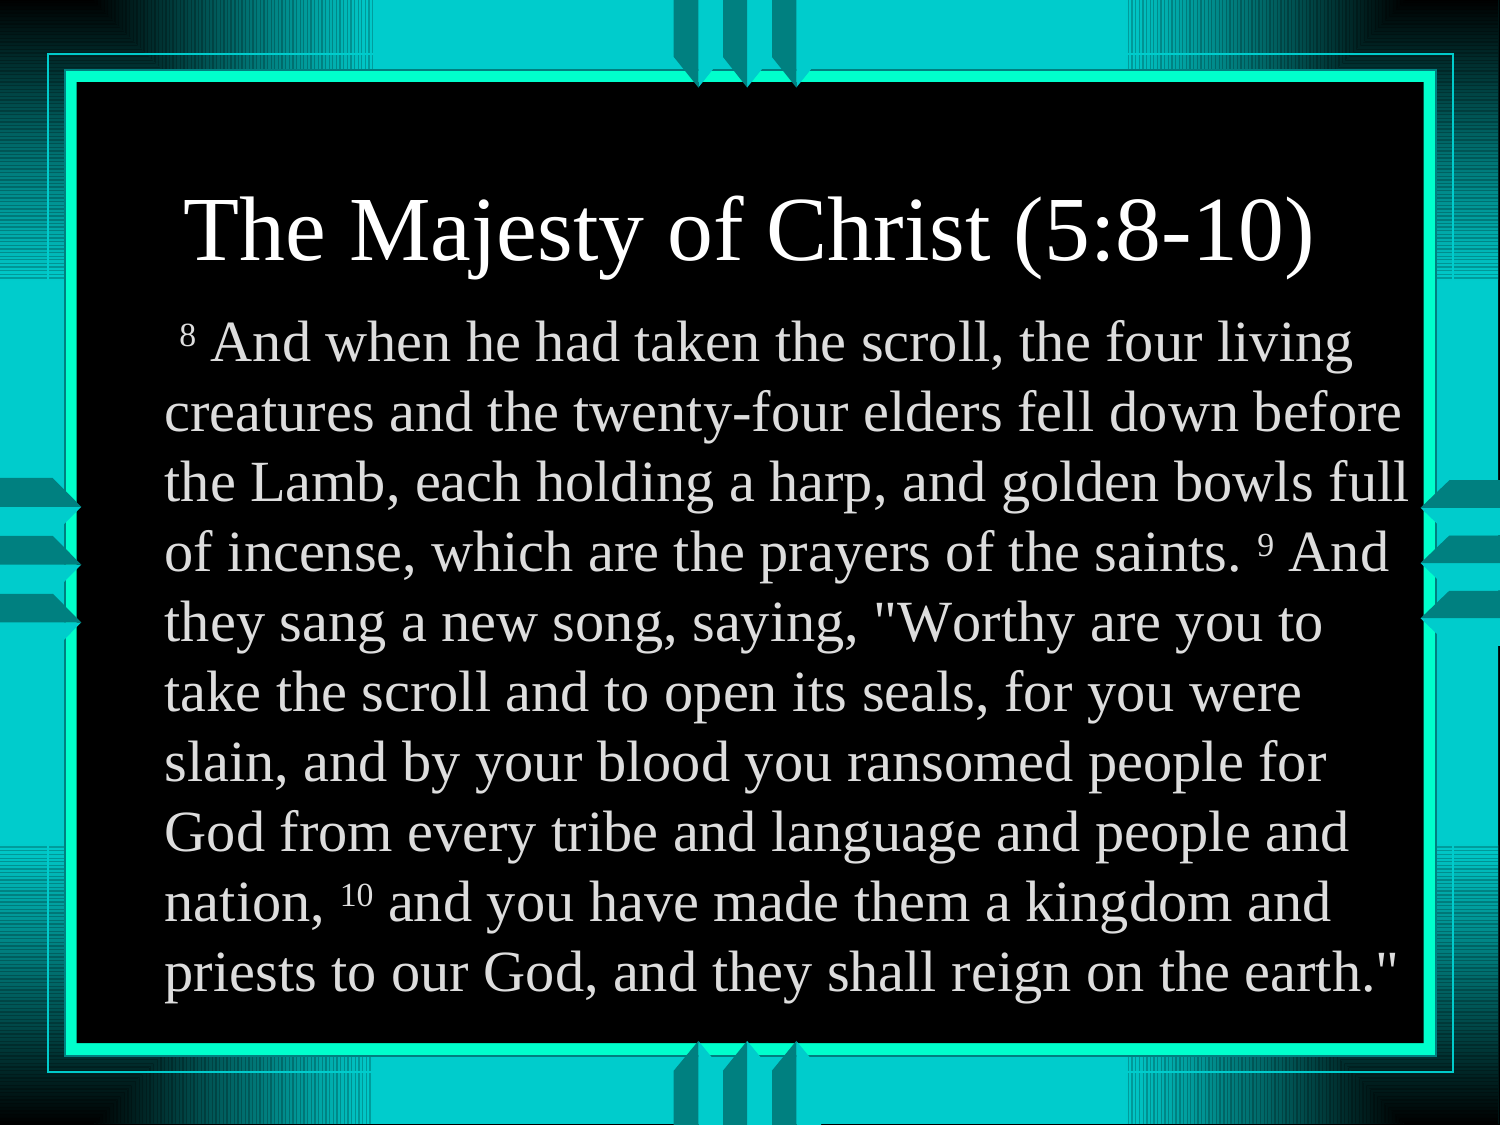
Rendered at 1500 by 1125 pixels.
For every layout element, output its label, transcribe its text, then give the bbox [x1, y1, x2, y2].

text_box 8 And when he had taken the scroll, the four living creatures and the twenty-four elders fell down before the Lamb, each holding a harp, and golden bowls full of incense, which are the prayers of the saints. 9 And they sang a new song, saying, "Worthy are you to take the scroll and to open its seals, for you were slain, and by your blood you ransomed people for God from every tribe and language and people and nation, 10 and you have made them a kingdom and priests to our God, and they shall reign on the earth." [150, 296, 1426, 1011]
title The Majesty of Christ (5:8-10) [112, 99, 1388, 288]
